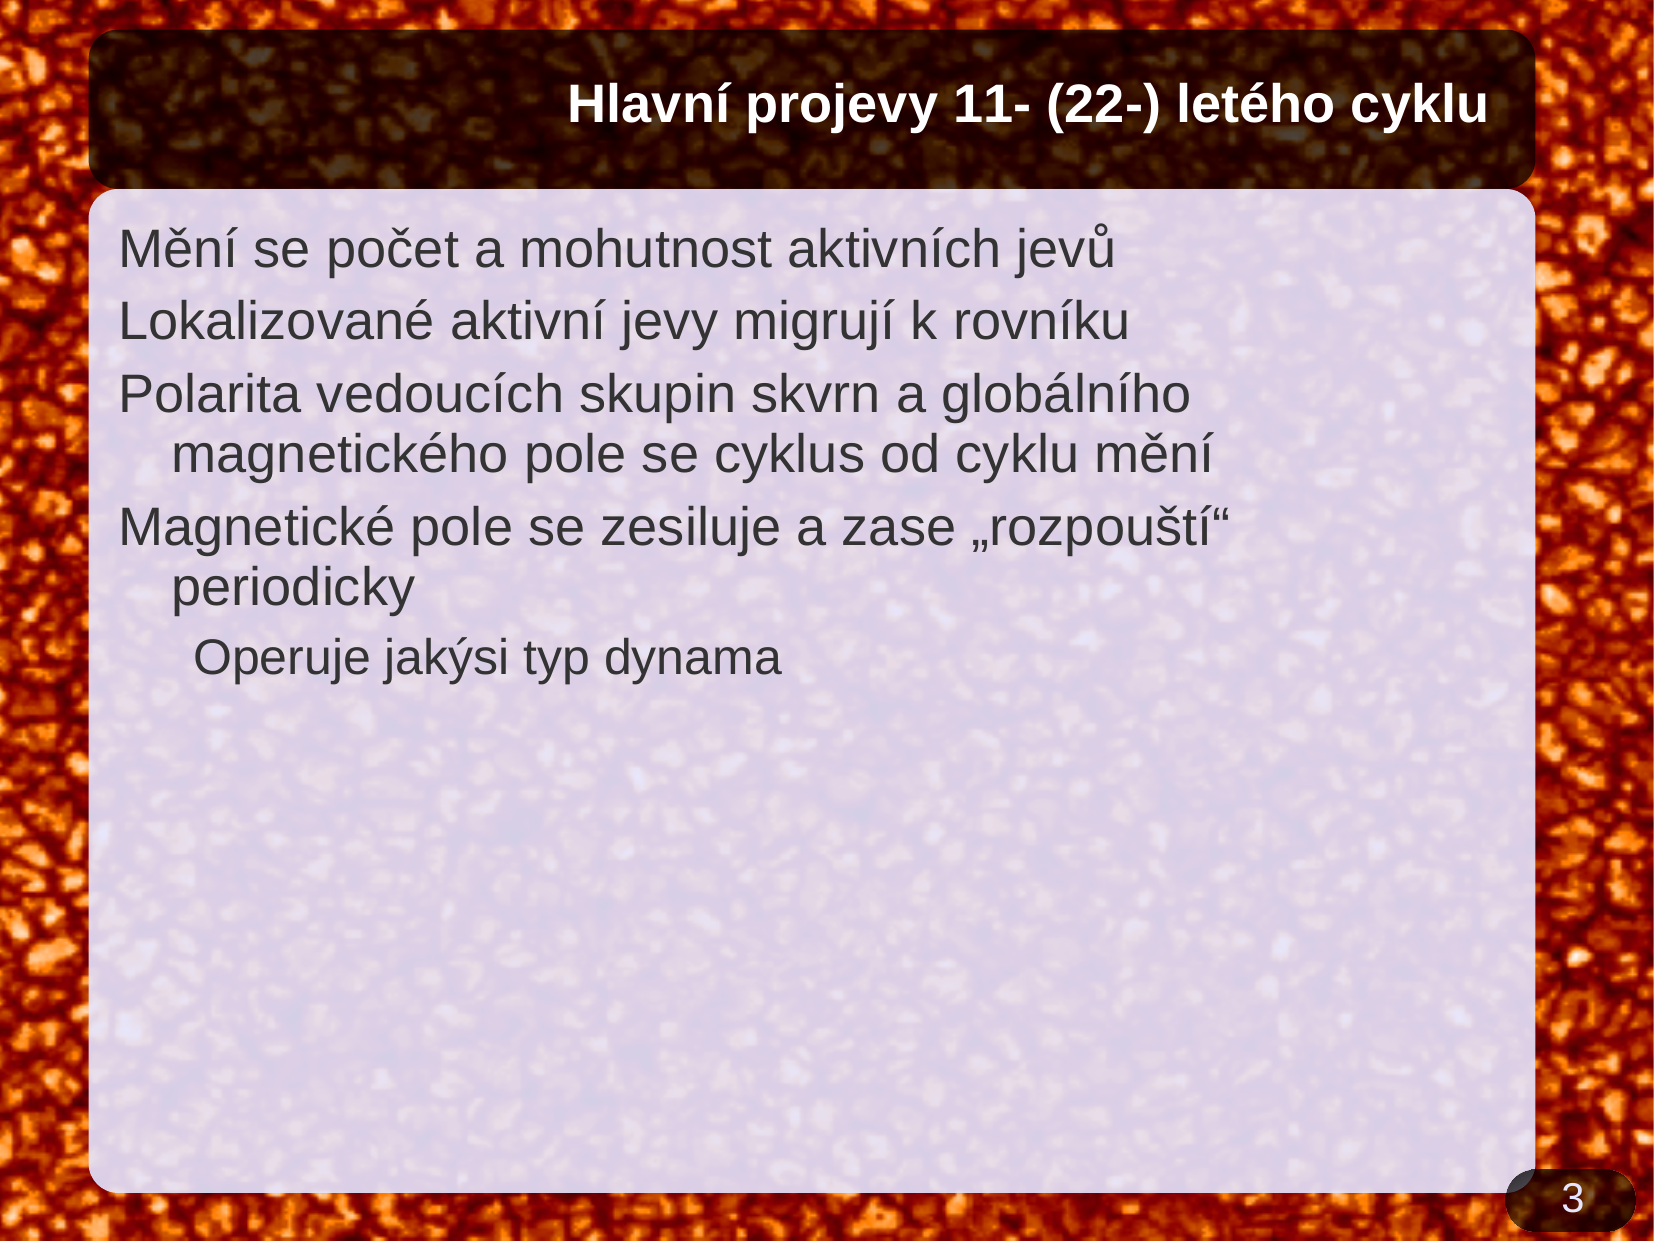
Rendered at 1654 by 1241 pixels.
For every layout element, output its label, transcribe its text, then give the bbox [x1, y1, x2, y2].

list Mění se počet a mohutnost aktivních jevů Lokalizované aktivní jevy migrují k rovníku Polarita vedoucích skupin skvrn a globálního magnetického pole se cyklus od cyklu mění Magnetické pole se zesiluje a zase „rozpouští“ periodicky Operuje jakýsi typ dynama [118, 218, 1477, 1164]
picture [0, 0, 1654, 1241]
title Hlavní projevy 11- (22-) letého cyklu [118, 59, 1506, 148]
